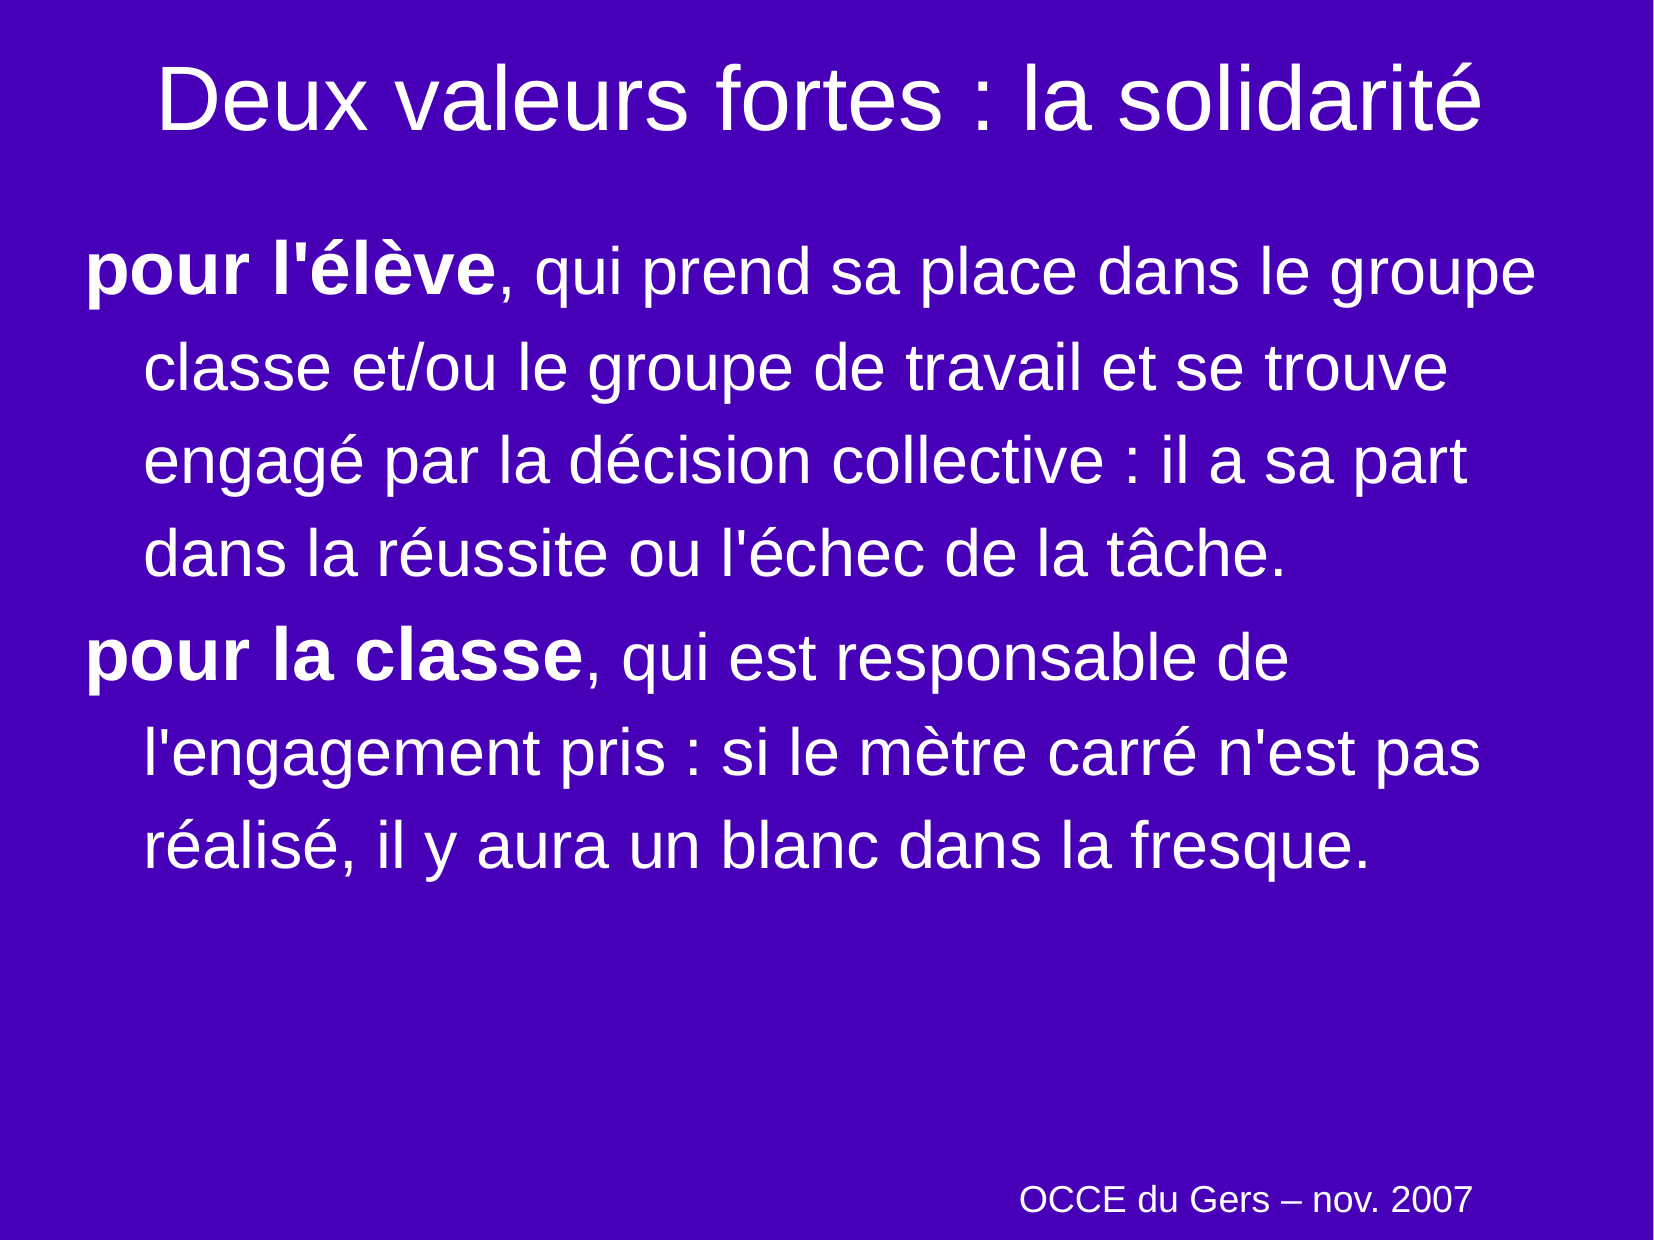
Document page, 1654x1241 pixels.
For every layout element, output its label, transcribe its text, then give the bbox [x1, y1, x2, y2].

title Deux valeurs fortes : la solidarité [76, 14, 1565, 184]
text_box OCCE du Gers – nov. 2007 [1003, 1171, 1625, 1229]
subtitle pour l'élève, qui prend sa place dans le groupe classe et/ou le groupe de travail et se trouve engagé par la décision collective : il a sa part dans la réussite ou l'échec de la tâche. pour la classe, qui est responsable de l'engagement pris : si le mètre carré n'est pas réalisé, il y aura un blanc dans la fresque. [84, 205, 1573, 983]
